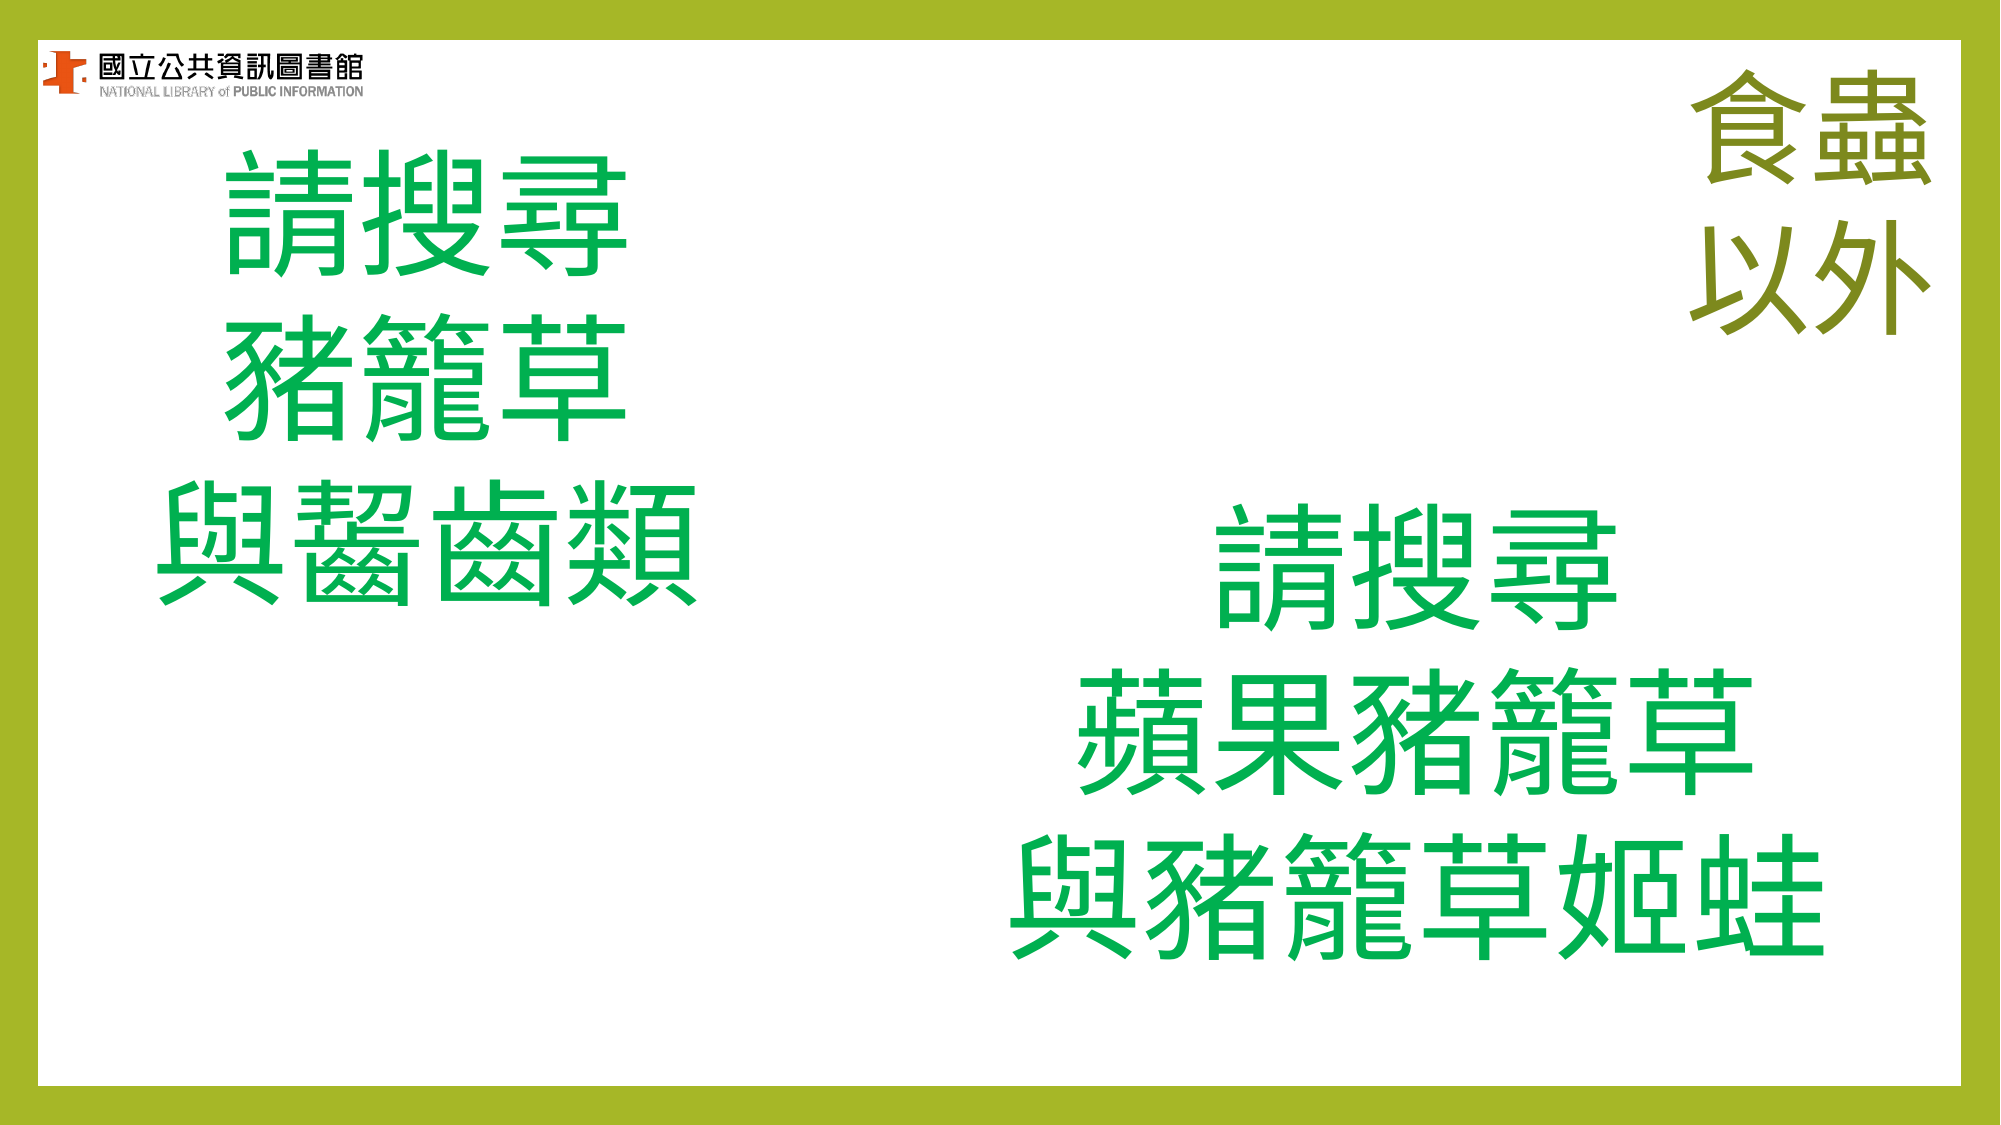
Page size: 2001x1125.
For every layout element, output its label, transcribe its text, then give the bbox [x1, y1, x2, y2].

text_box 請搜尋 豬籠草 與齧齒類 [133, 120, 720, 636]
text_box 請搜尋 蘋果豬籠草 與豬籠草姬蛙 [984, 474, 1849, 990]
text_box 食蟲 以外 [1670, 43, 2000, 362]
